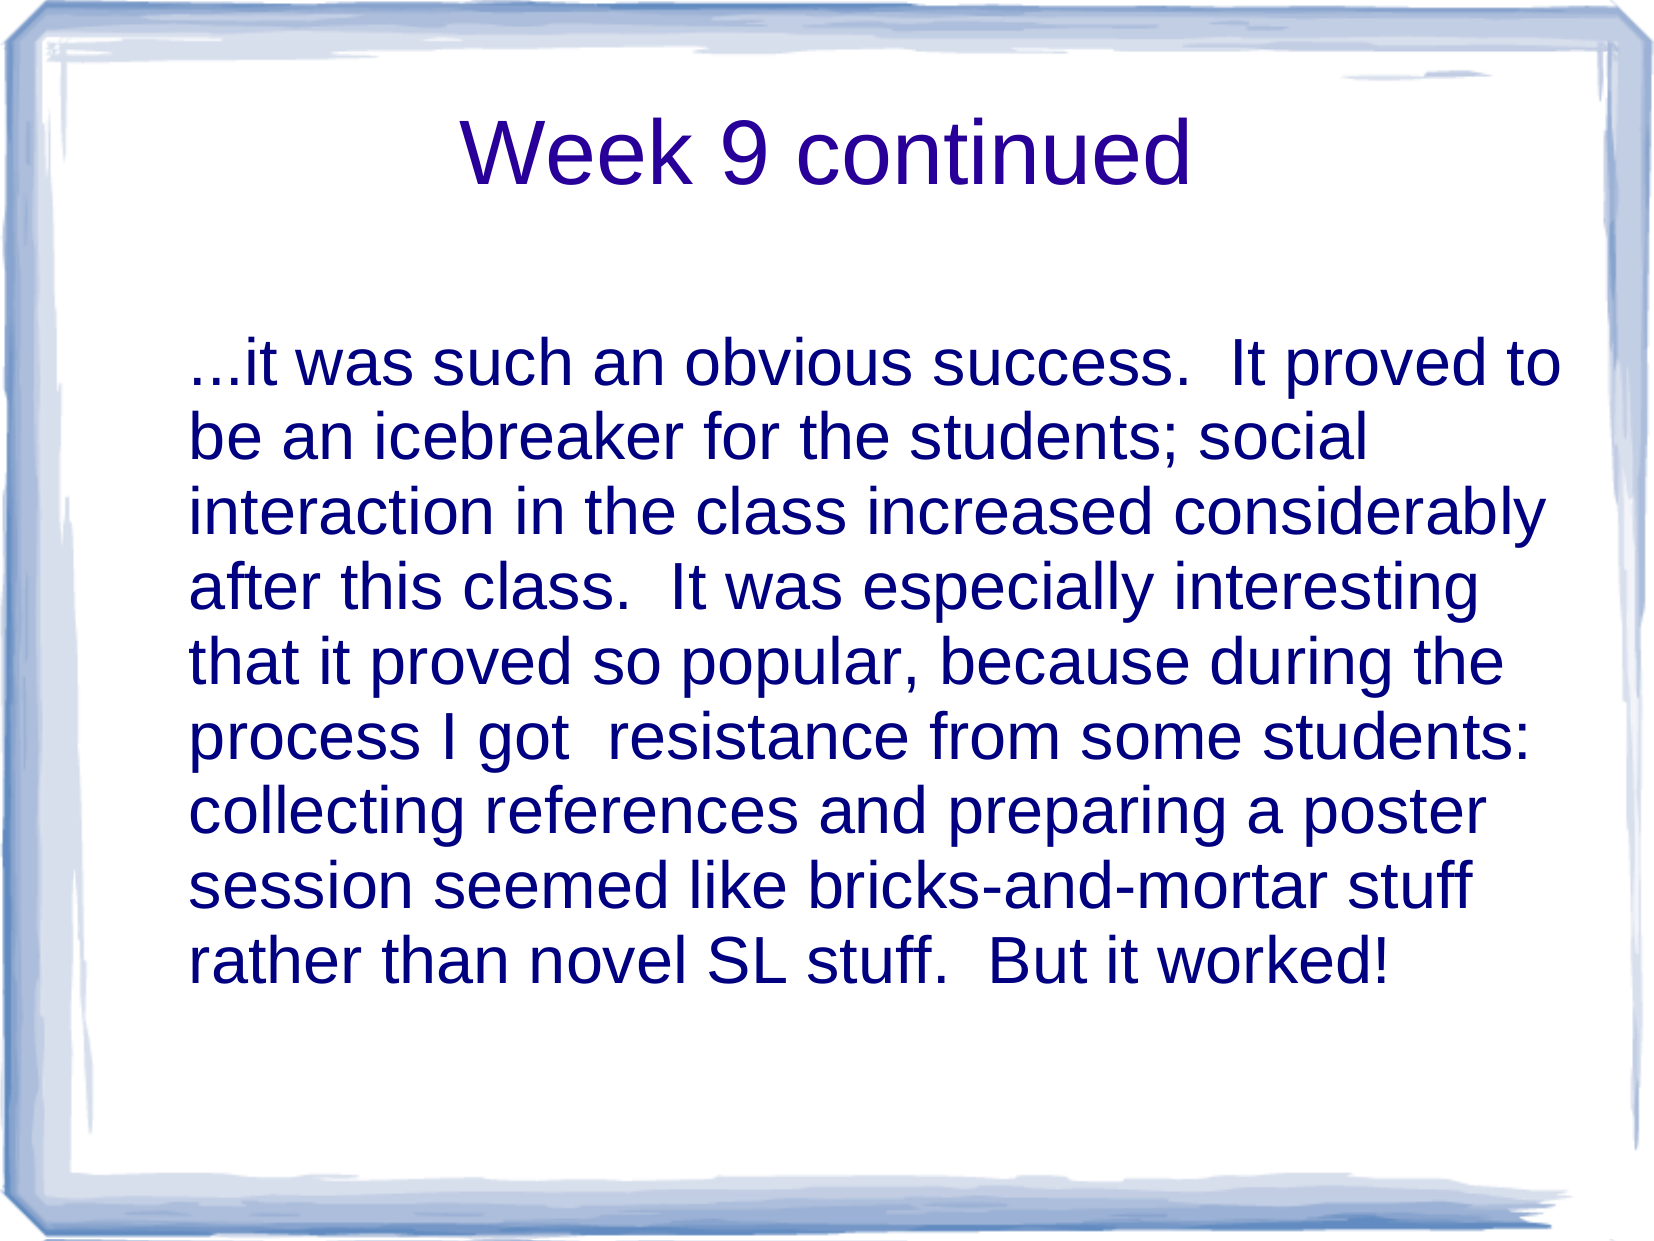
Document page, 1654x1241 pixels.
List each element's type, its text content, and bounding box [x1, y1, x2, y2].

picture [0, 0, 1654, 1241]
title Week 9 continued [82, 56, 1571, 250]
list ...it was such an obvious success. It proved to be an icebreaker for the students; social interaction in the class increased considerably after this class. It was especially interesting that it proved so popular, because during the process I got resistance from some students: collecting references and preparing a poster session seemed like bricks-and-mortar stuff rather than novel SL stuff. But it worked! [118, 324, 1571, 1103]
